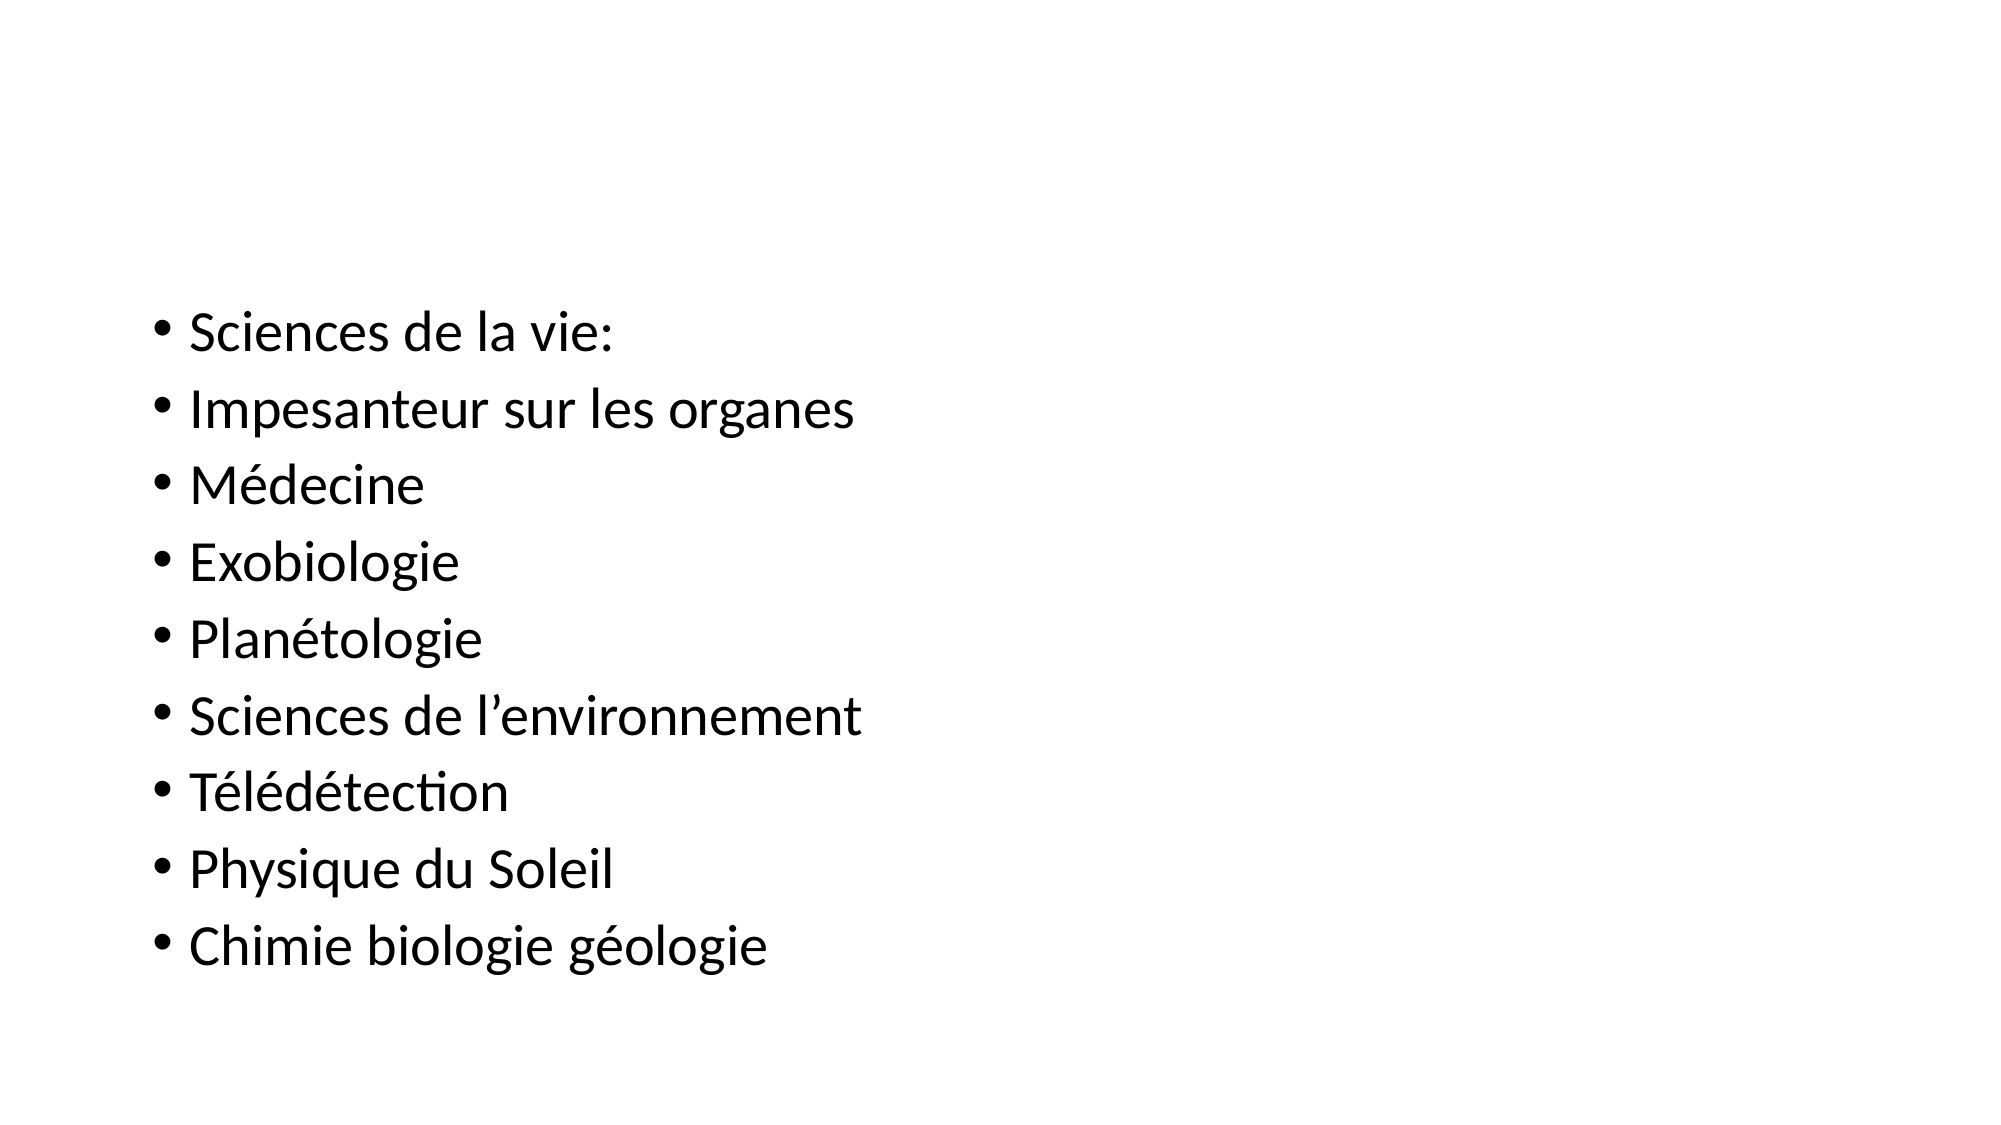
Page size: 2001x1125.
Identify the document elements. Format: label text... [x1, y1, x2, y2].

list Sciences de la vie: Impesanteur sur les organes Médecine Exobiologie Planétologie Sciences de l’environnement Télédétection Physique du Soleil Chimie biologie géologie [137, 299, 1863, 1014]
